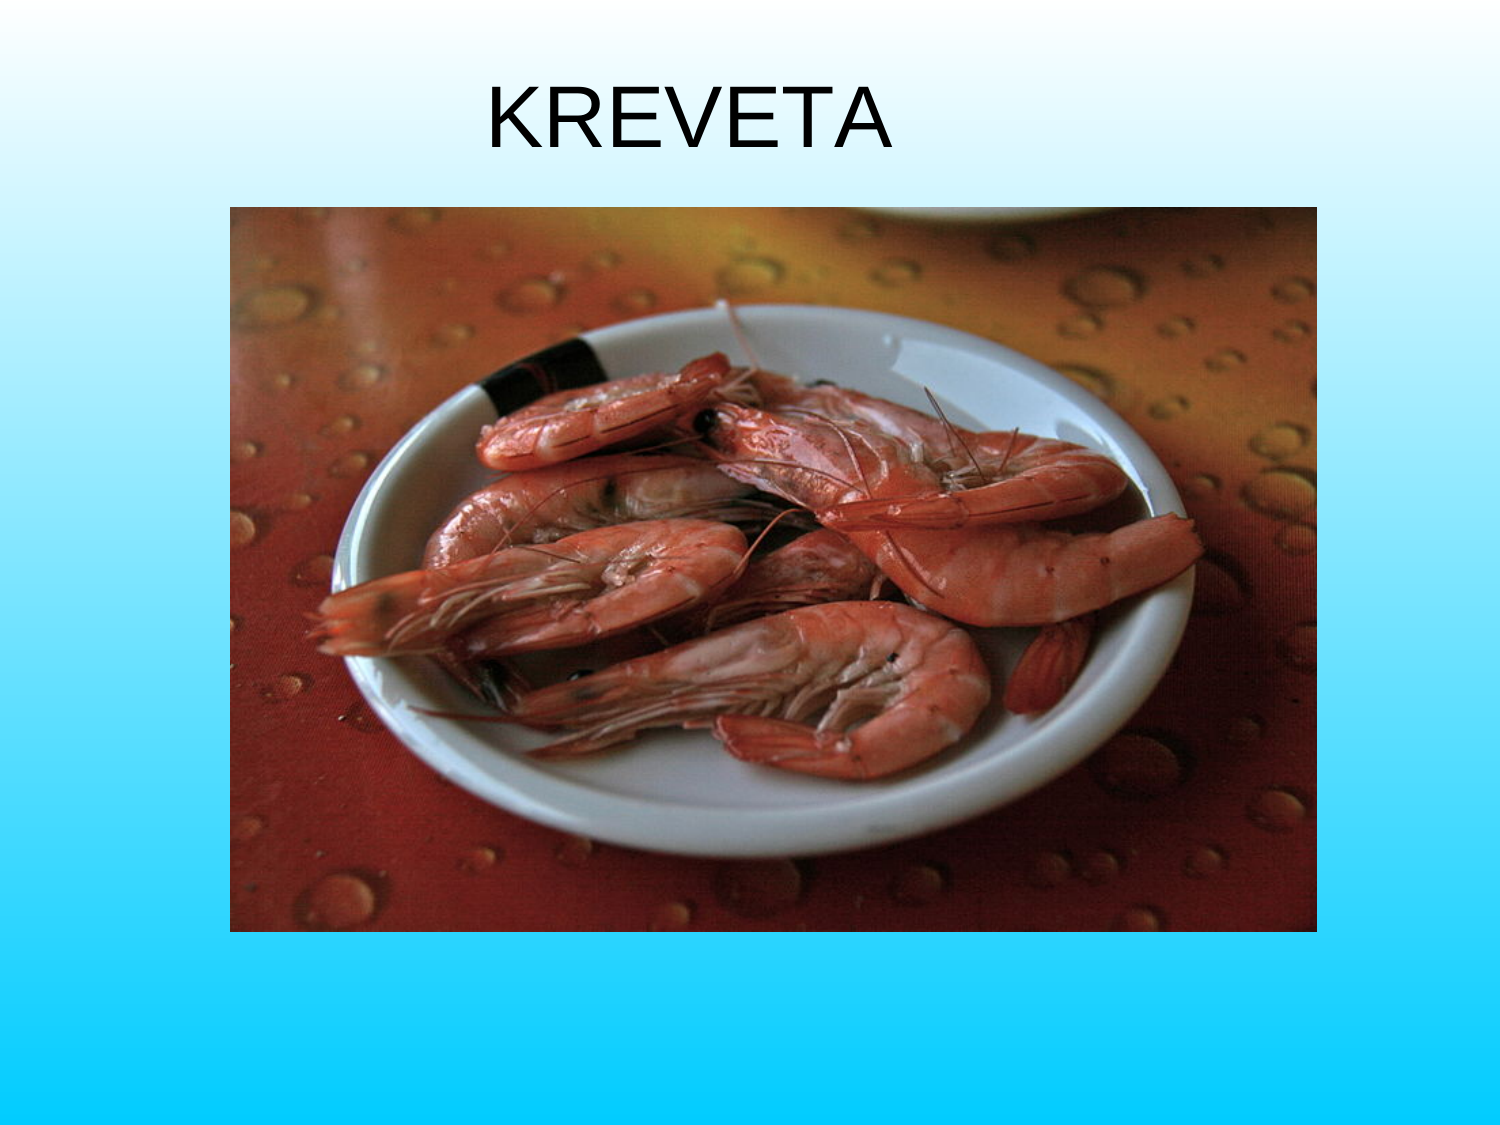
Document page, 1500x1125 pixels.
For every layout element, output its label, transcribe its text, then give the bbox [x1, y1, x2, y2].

picture [230, 207, 1317, 933]
title KREVETA [31, 37, 1347, 188]
